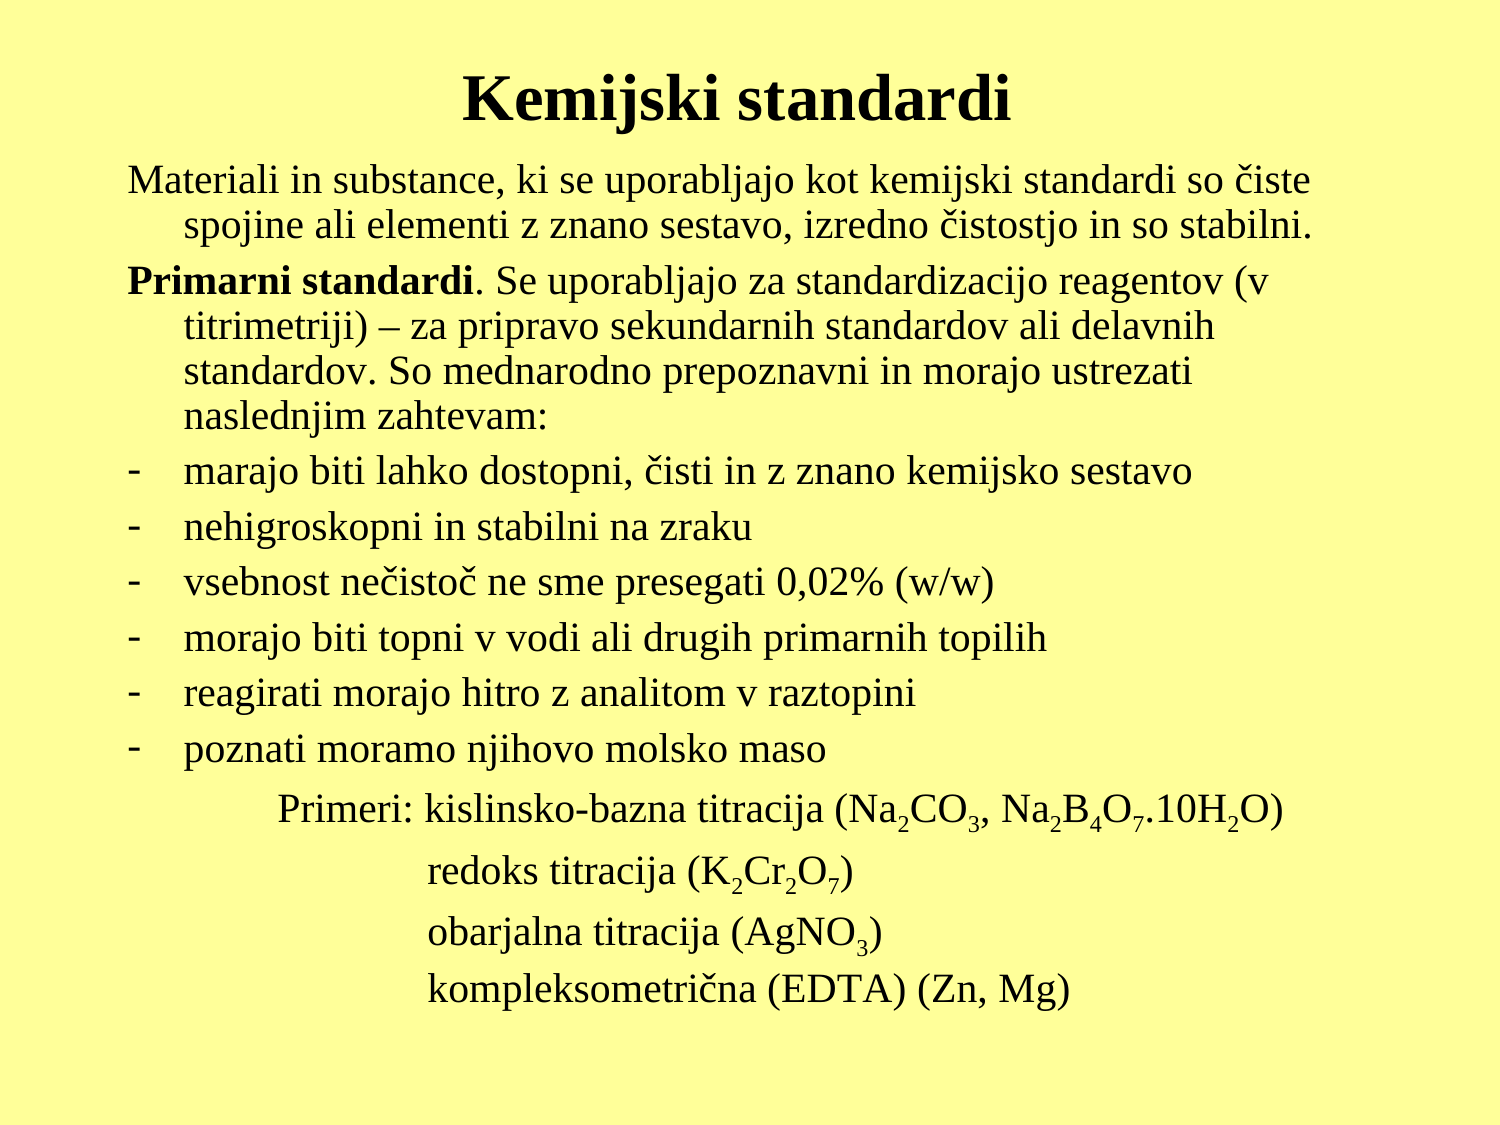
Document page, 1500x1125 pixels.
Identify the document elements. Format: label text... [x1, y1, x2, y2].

list Materiali in substance, ki se uporabljajo kot kemijski standardi so čiste spojine ali elementi z znano sestavo, izredno čistostjo in so stabilni. Primarni standardi. Se uporabljajo za standardizacijo reagentov (v titrimetriji) – za pripravo sekundarnih standardov ali delavnih standardov. So mednarodno prepoznavni in morajo ustrezati naslednjim zahtevam: marajo biti lahko dostopni, čisti in z znano kemijsko sestavo nehigroskopni in stabilni na zraku vsebnost nečistoč ne sme presegati 0,02% (w/w) morajo biti topni v vodi ali drugih primarnih topilih reagirati morajo hitro z analitom v raztopini poznati moramo njihovo molsko maso Primeri: kislinsko-bazna titracija (Na2CO3, Na2B4O7.10H2O) redoks titracija (K2Cr2O7) obarjalna titracija (AgNO3) kompleksometrična (EDTA) (Zn, Mg) [112, 149, 1388, 1125]
title Kemijski standardi [99, 0, 1375, 188]
